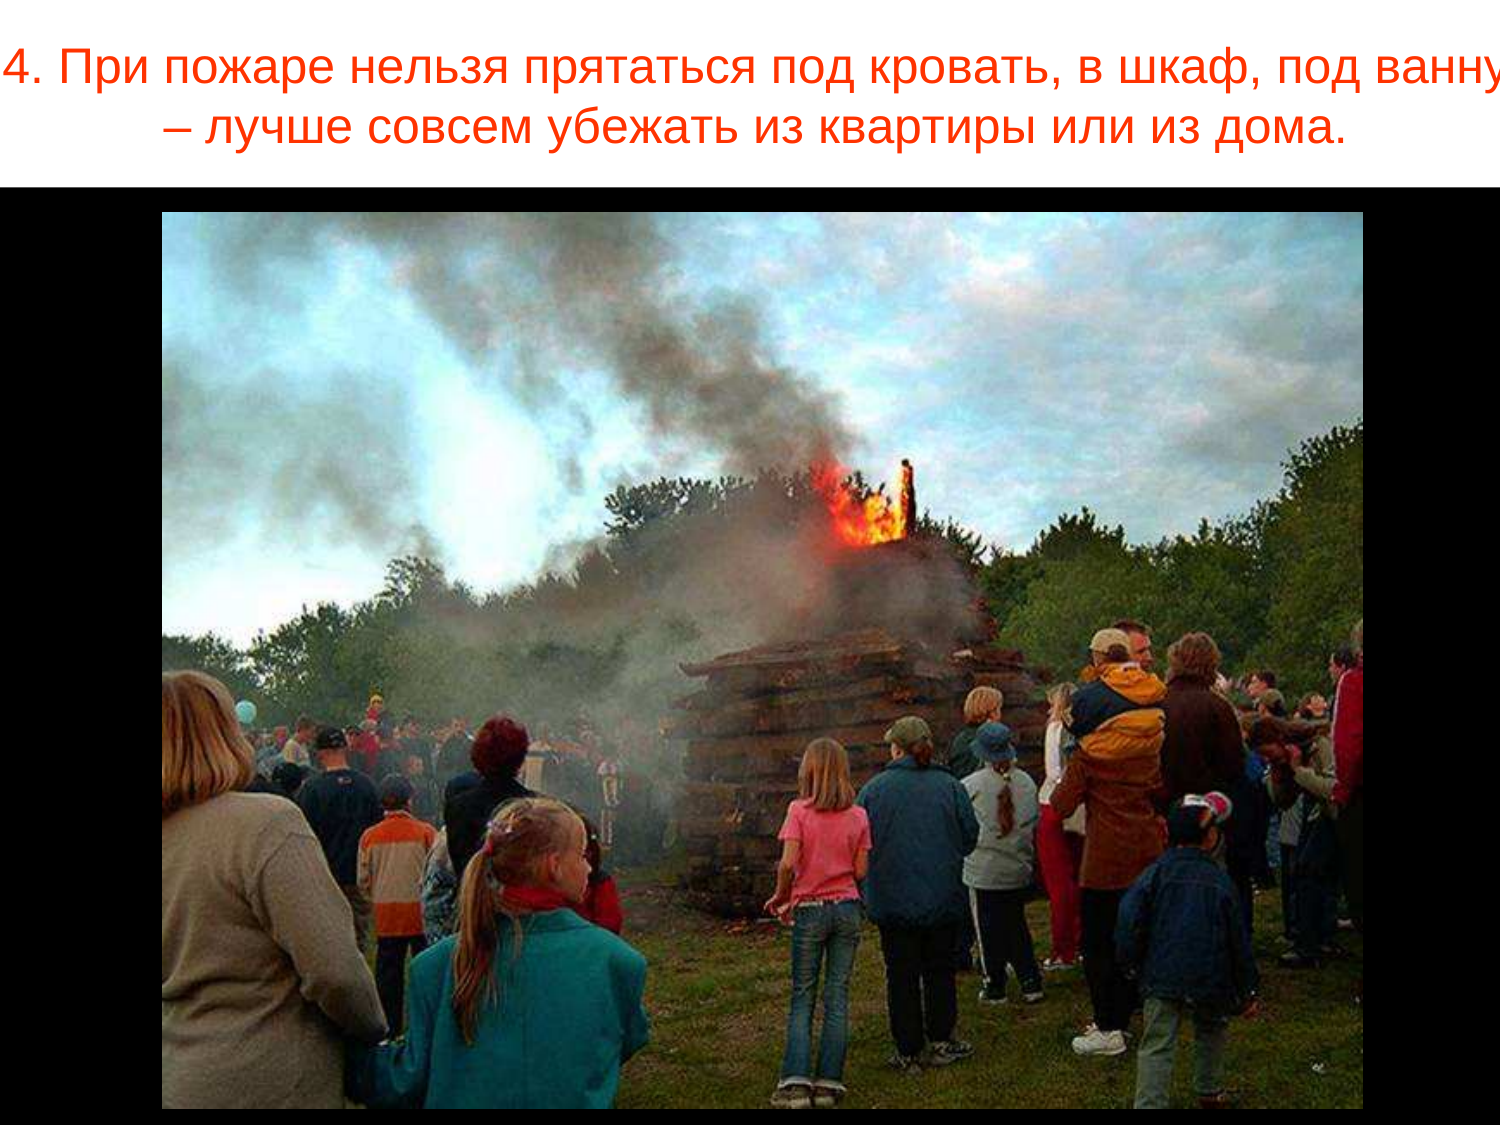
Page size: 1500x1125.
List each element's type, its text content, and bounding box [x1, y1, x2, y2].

picture [162, 212, 1363, 1109]
title 4. При пожаре нельзя прятаться под кровать, в шкаф, под ванну – лучше совсем убежать из квартиры или из дома. [0, 0, 1500, 188]
